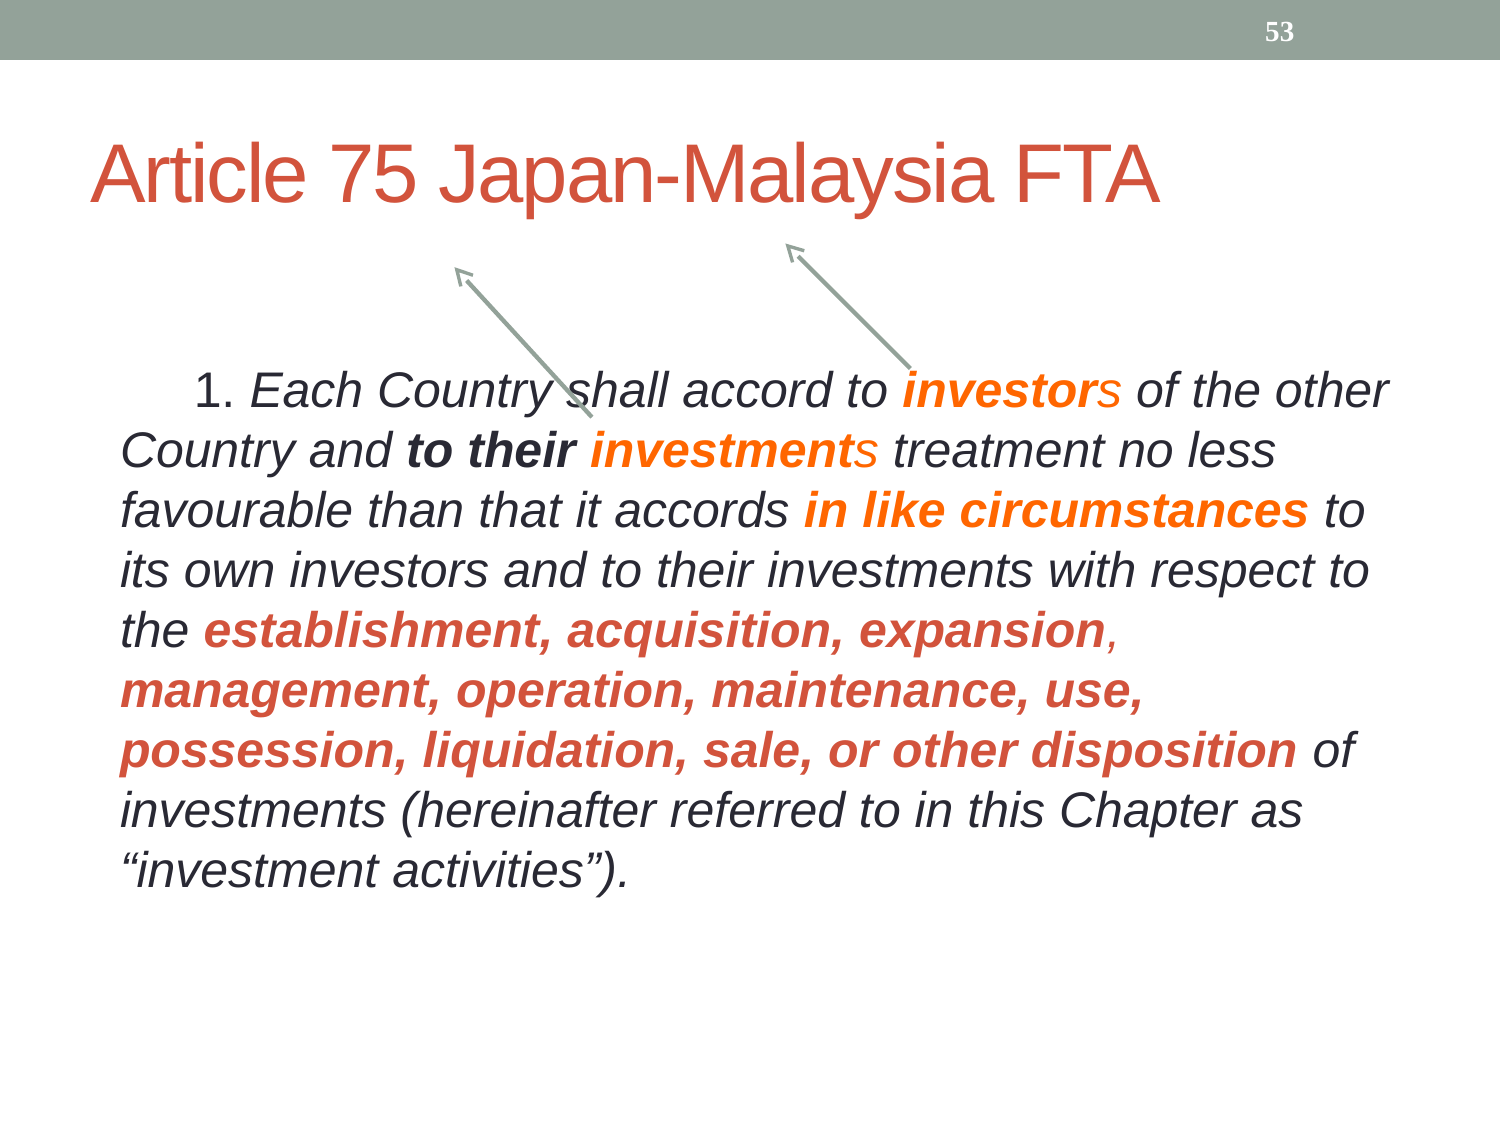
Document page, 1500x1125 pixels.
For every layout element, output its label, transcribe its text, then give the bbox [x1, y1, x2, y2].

slide_number <編號> [1250, 3, 1425, 57]
list 1. Each Country shall accord to investors of the other Country and to their investments treatment no less favourable than that it accords in like circumstances to its own investors and to their investments with respect to the establishment, acquisition, expansion, management, operation, maintenance, use, possession, liquidation, sale, or other disposition of investments (hereinafter referred to in this Chapter as “investment activities”). [75, 350, 1425, 1005]
title Article 75 Japan-Malaysia FTA [75, 87, 1425, 250]
